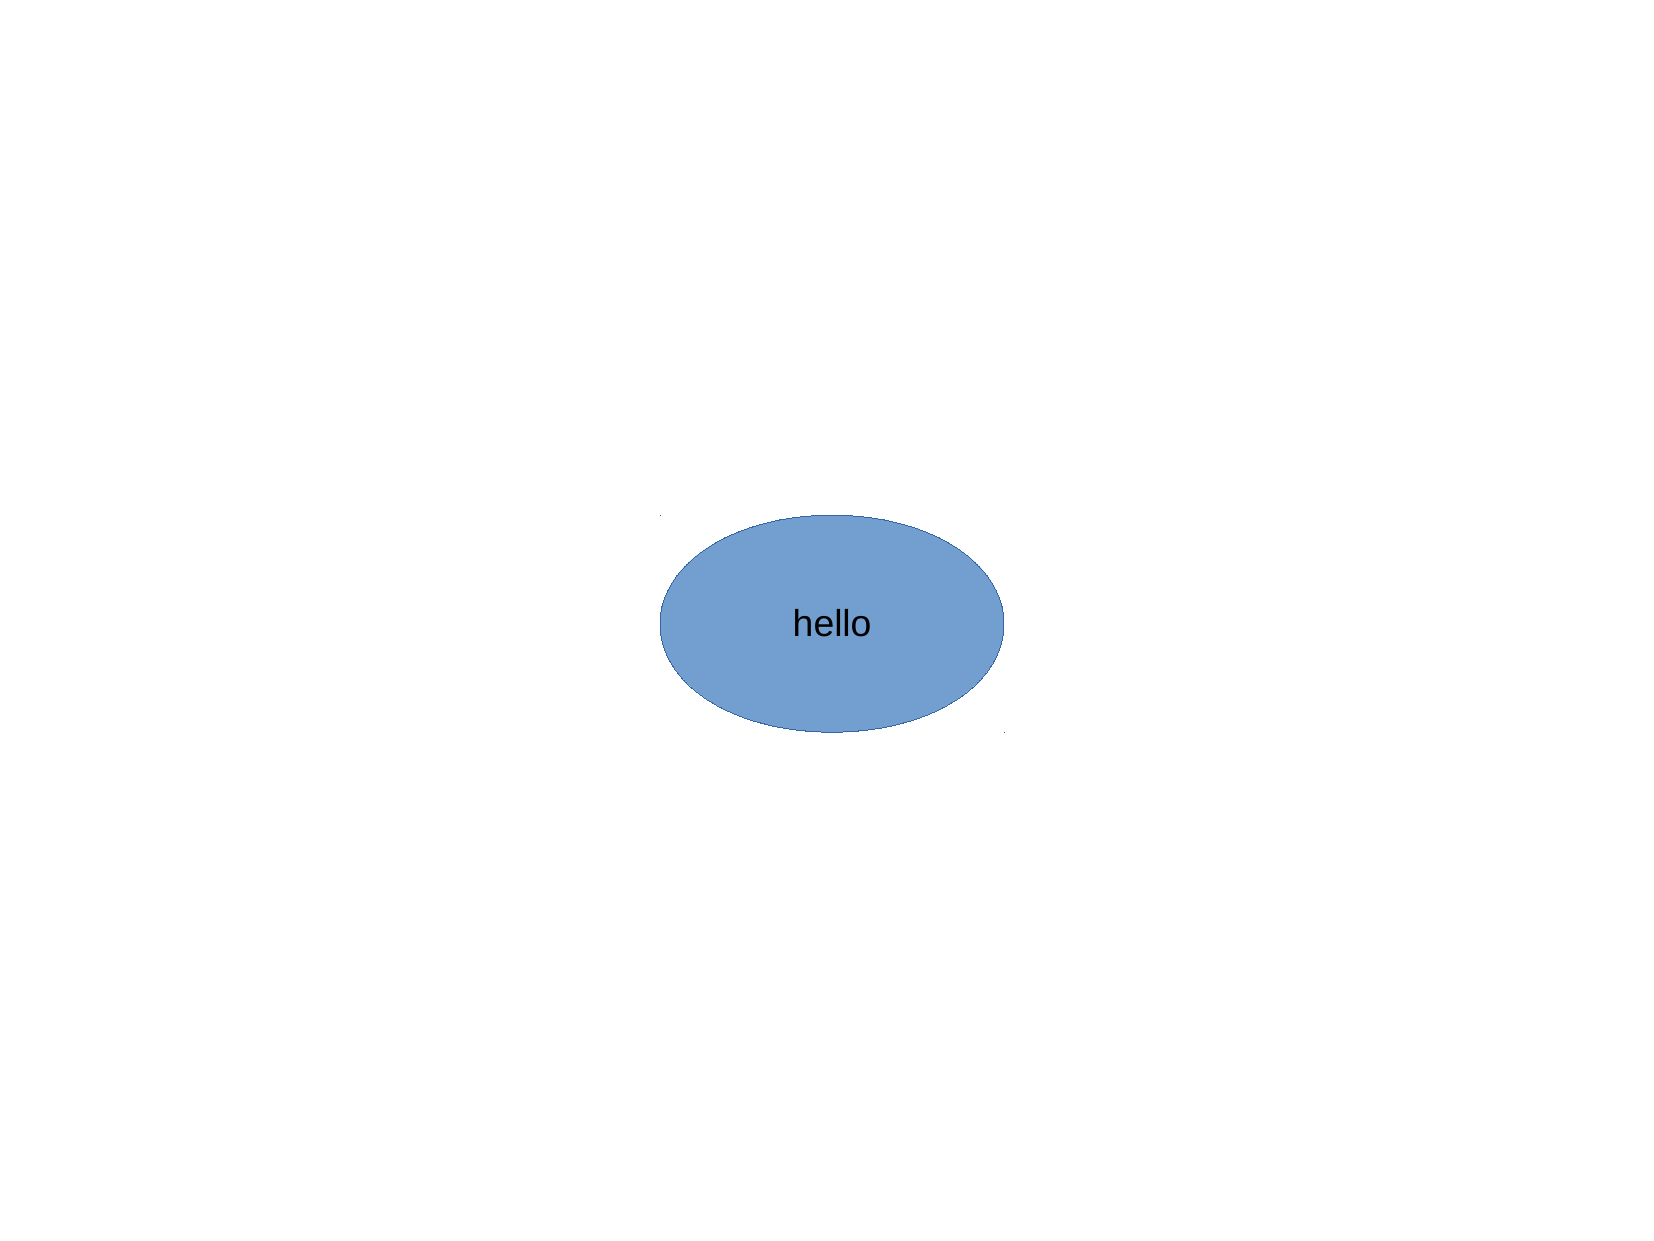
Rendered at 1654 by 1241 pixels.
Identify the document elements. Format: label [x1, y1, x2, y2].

picture [659, 513, 1007, 734]
